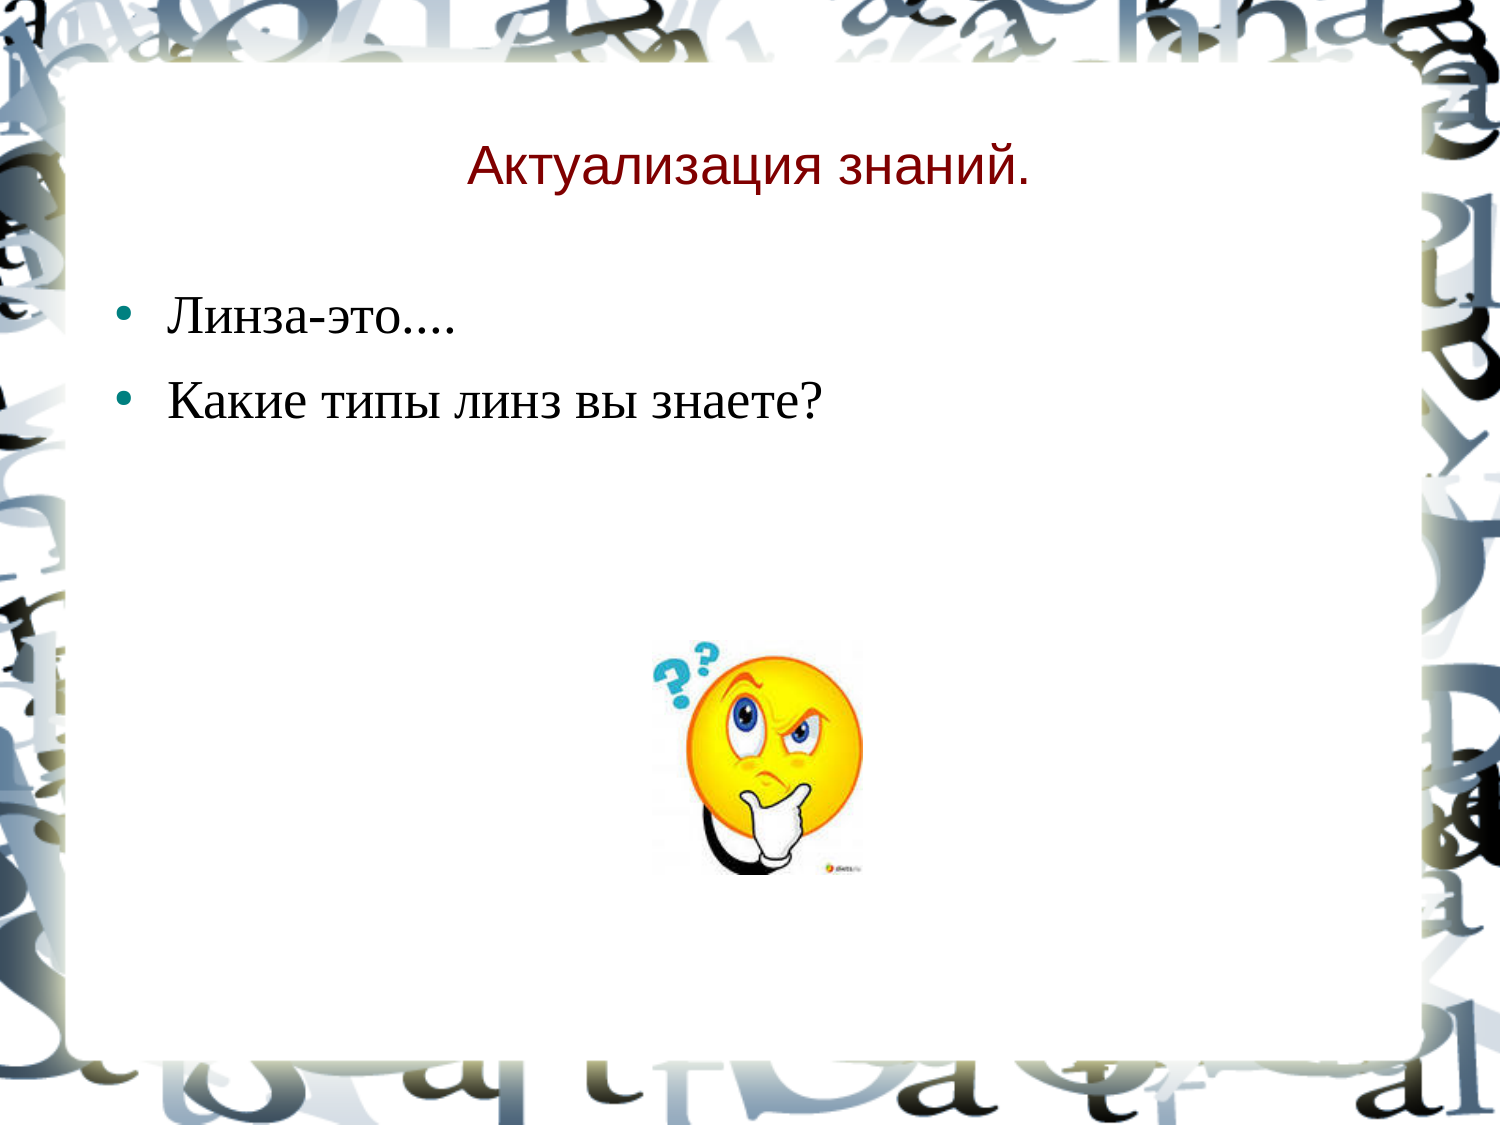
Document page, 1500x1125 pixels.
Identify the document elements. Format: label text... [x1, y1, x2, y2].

title Актуализация знаний. [75, 71, 1425, 260]
list Линза-это.... Какие типы линз вы знаете? [96, 284, 1388, 938]
picture [0, 0, 1500, 1125]
